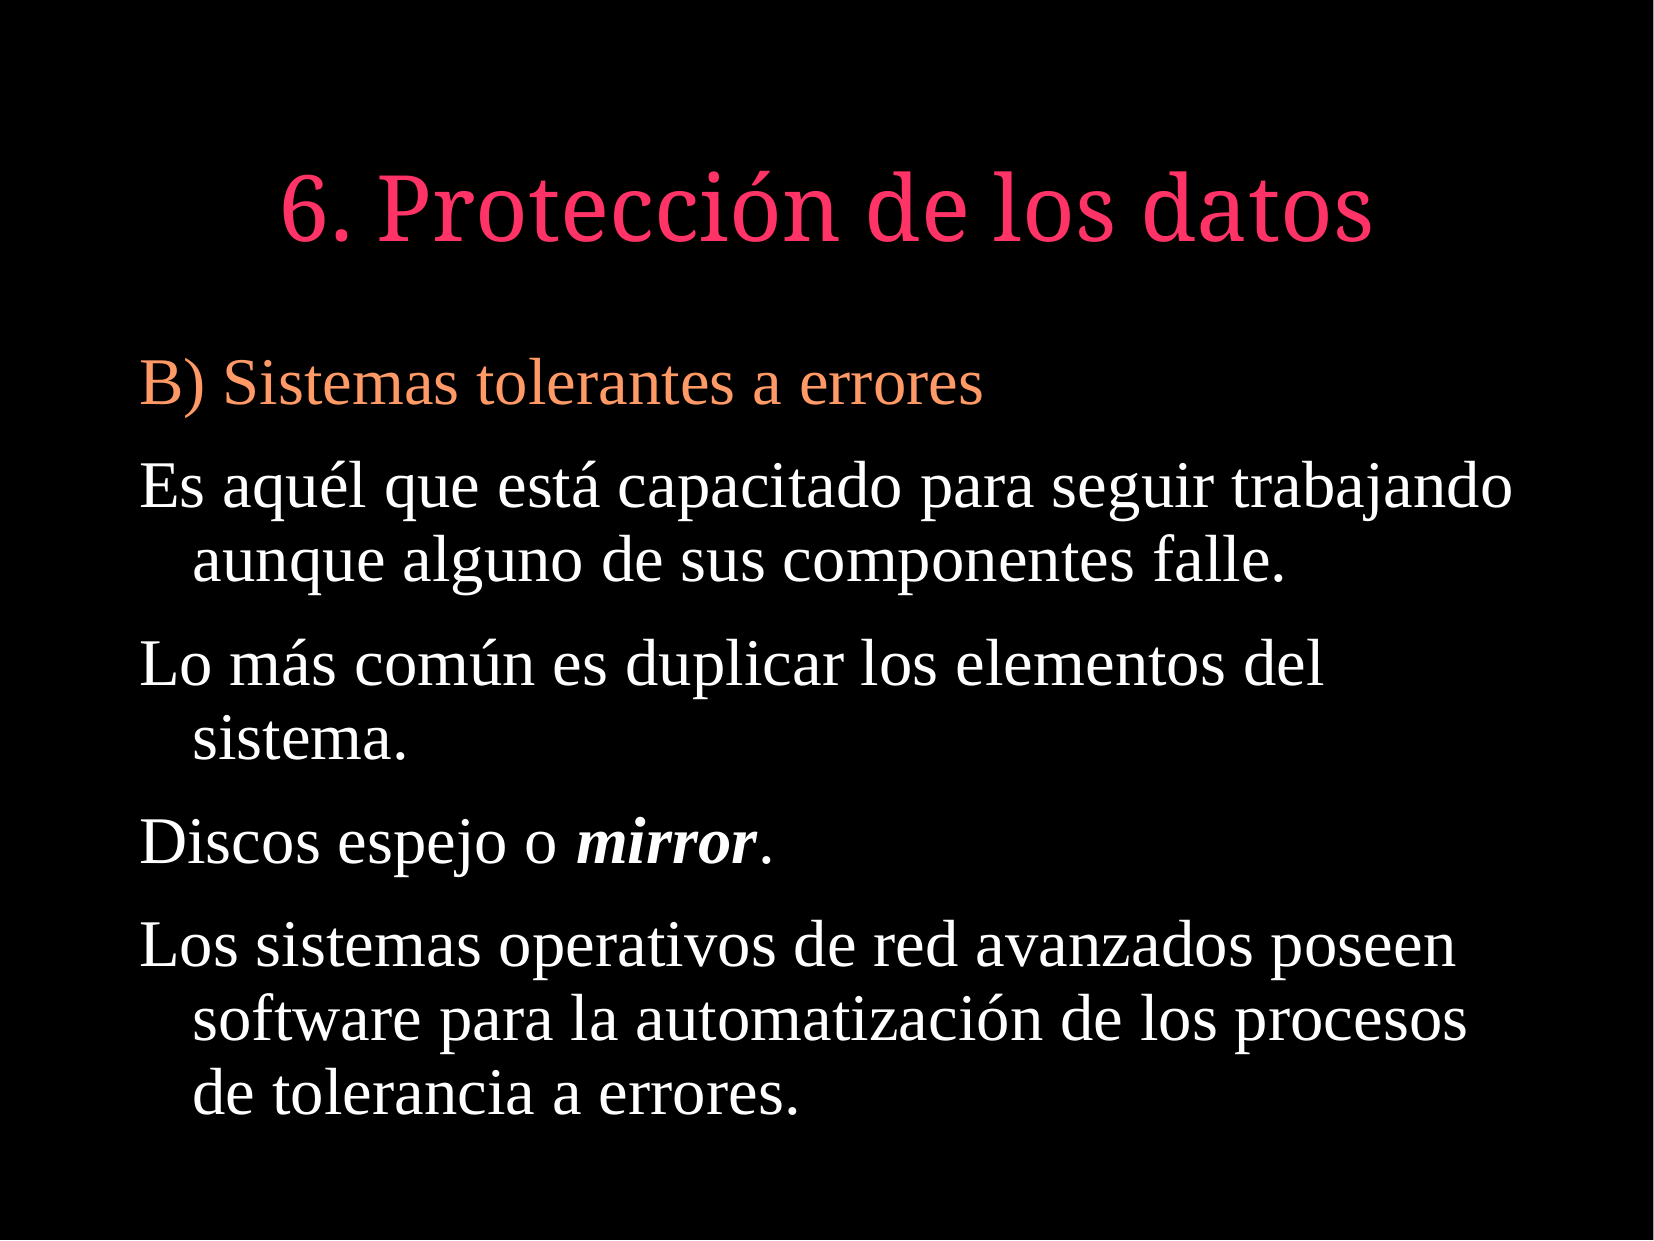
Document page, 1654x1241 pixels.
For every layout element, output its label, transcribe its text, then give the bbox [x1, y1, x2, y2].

title 6. Protección de los datos [121, 102, 1534, 311]
list B) Sistemas tolerantes a errores Es aquél que está capacitado para seguir trabajando aunque alguno de sus componentes falle. Lo más común es duplicar los elementos del sistema. Discos espejo o mirror. Los sistemas operativos de red avanzados poseen software para la automatización de los procesos de tolerancia a errores. [121, 344, 1534, 1204]
